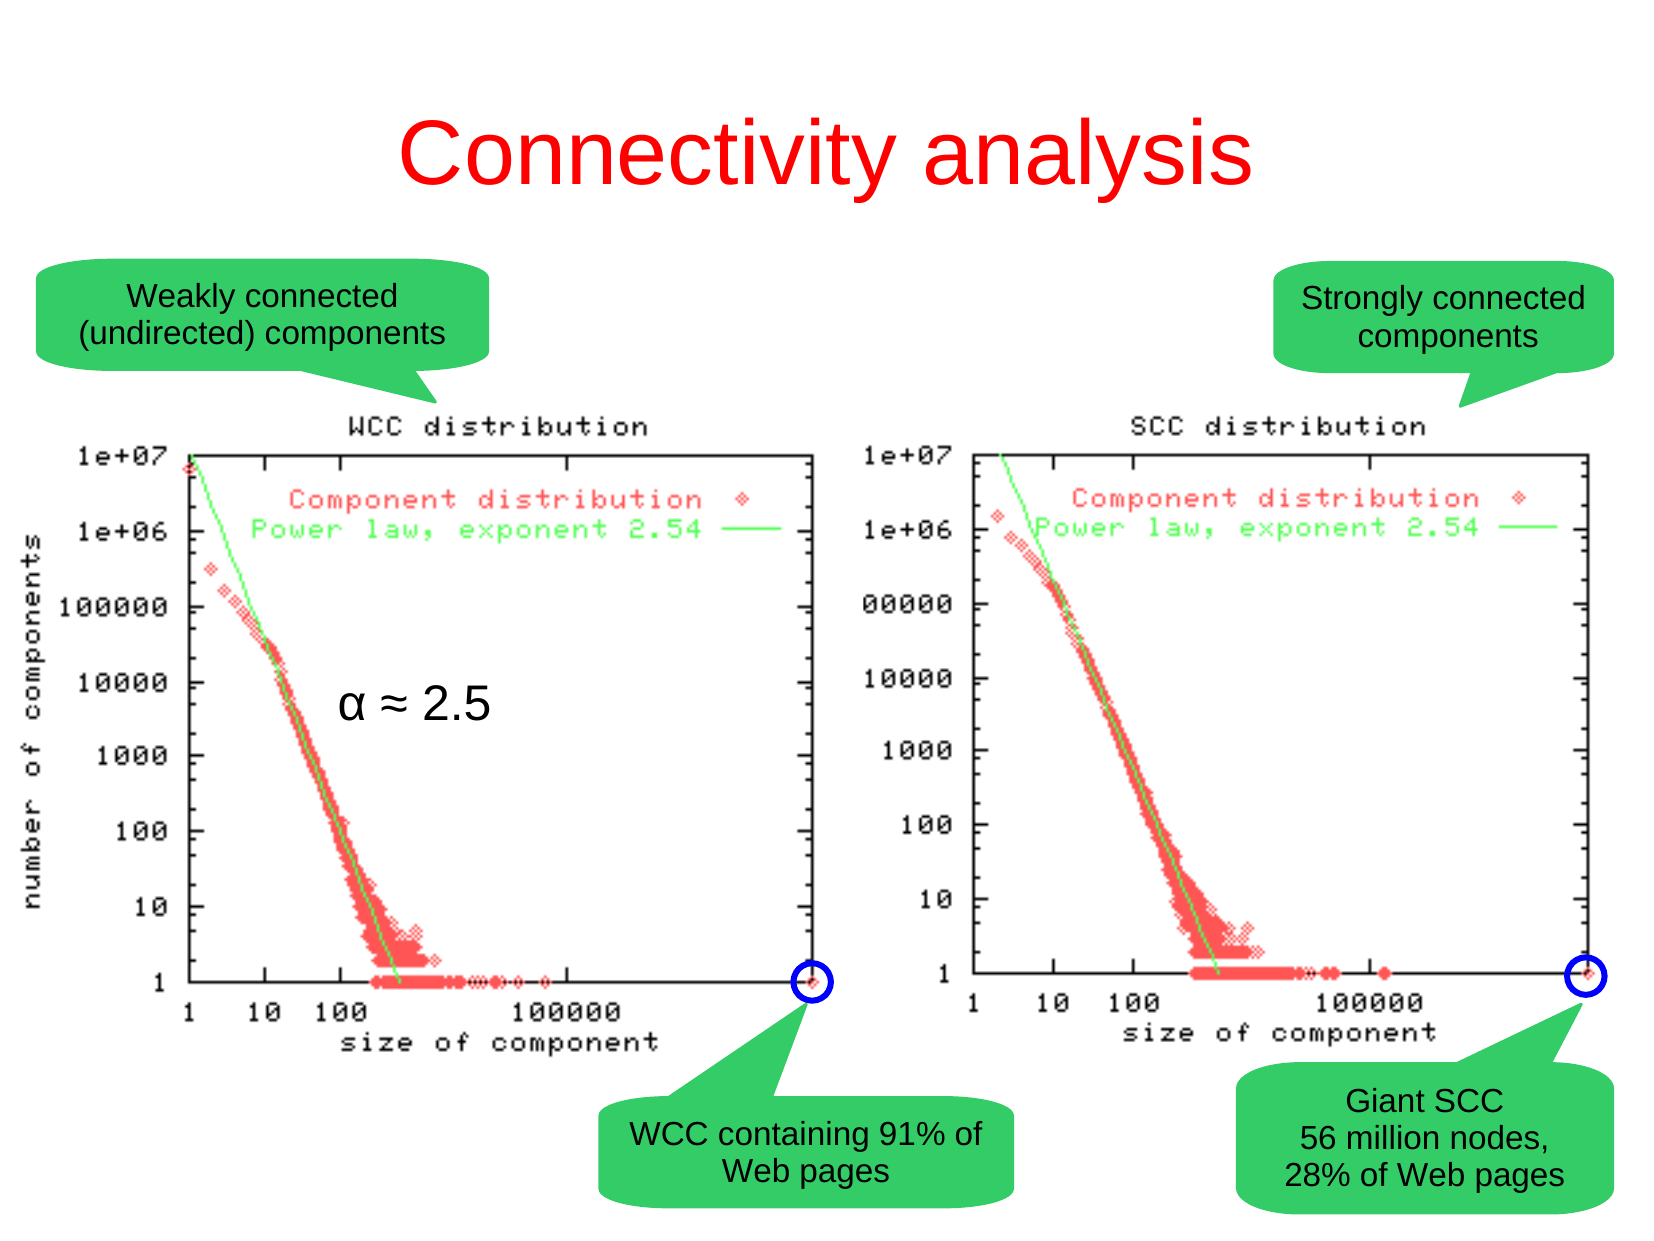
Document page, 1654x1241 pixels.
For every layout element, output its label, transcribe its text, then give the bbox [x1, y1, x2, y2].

picture [797, 967, 827, 997]
text_box Weakly connected (undirected) components [37, 260, 488, 403]
picture [0, 412, 1638, 1060]
title Connectivity analysis [82, 49, 1571, 257]
text_box Strongly connected components [1274, 262, 1613, 407]
text_box Giant SCC 56 million nodes, 28% of Web pages [1237, 1004, 1613, 1213]
text_box WCC containing 91% of Web pages [599, 1004, 1013, 1207]
text_box α ≈ 2.5 [337, 675, 526, 731]
